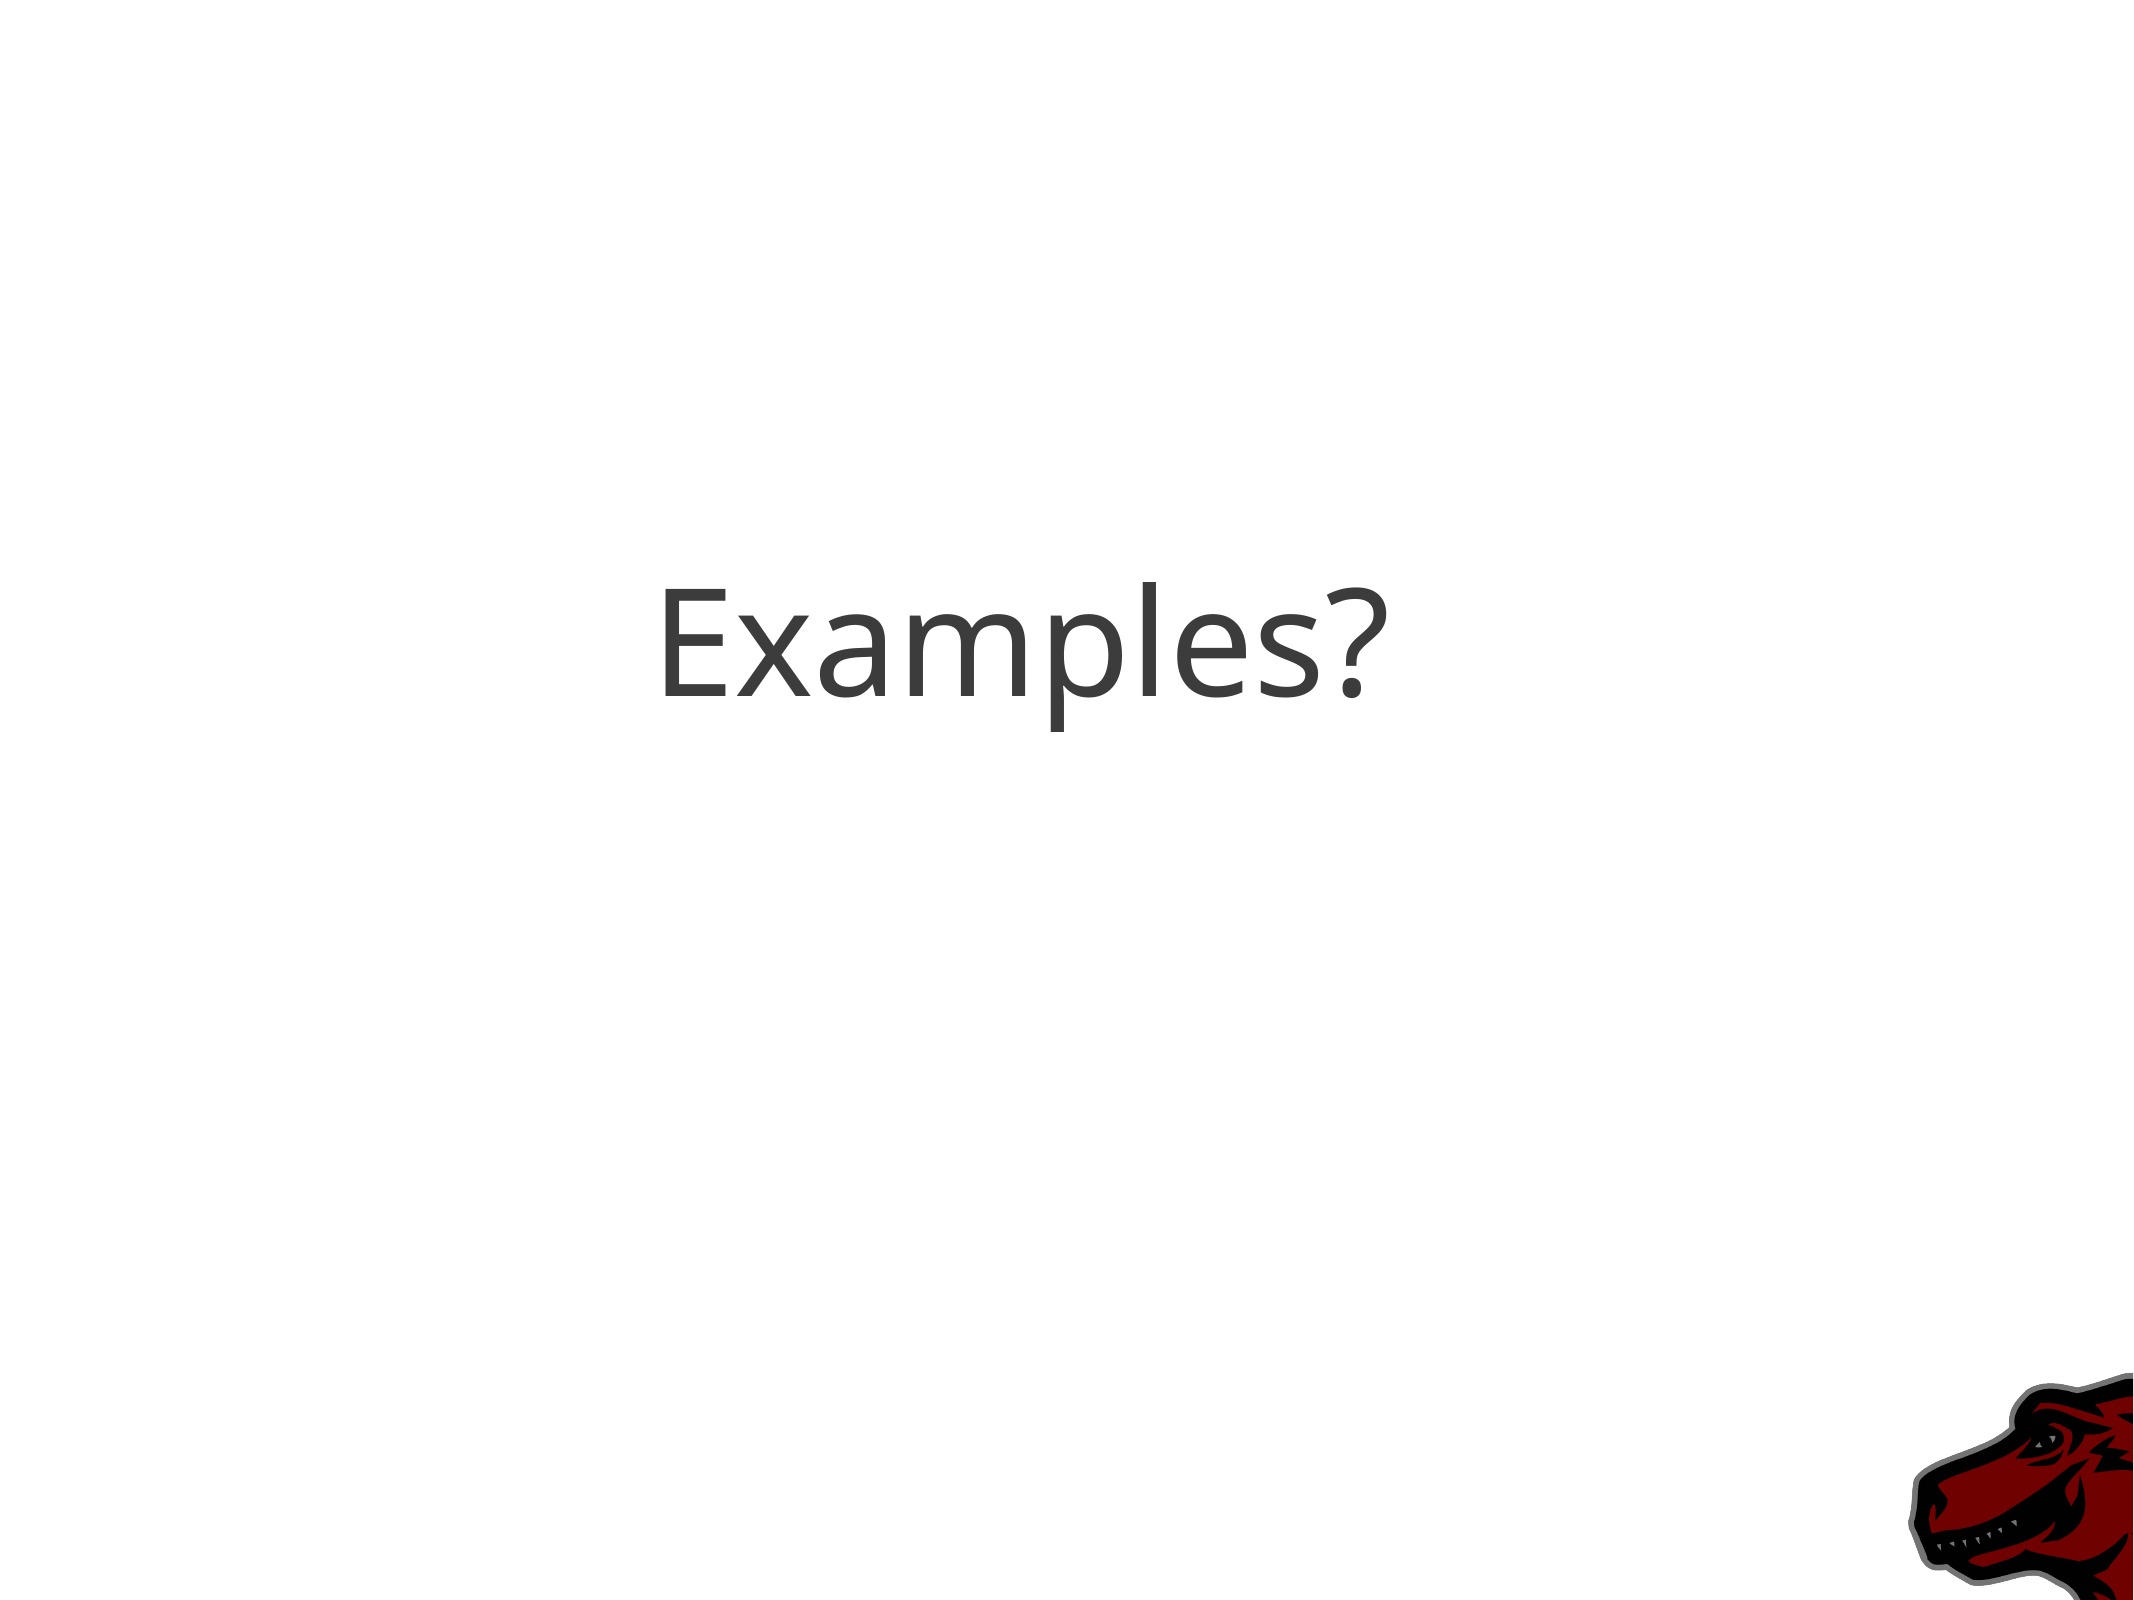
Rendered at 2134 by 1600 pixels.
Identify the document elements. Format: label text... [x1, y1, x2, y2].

text_box Examples? [162, 216, 1880, 1288]
picture [1889, 1372, 2134, 1600]
